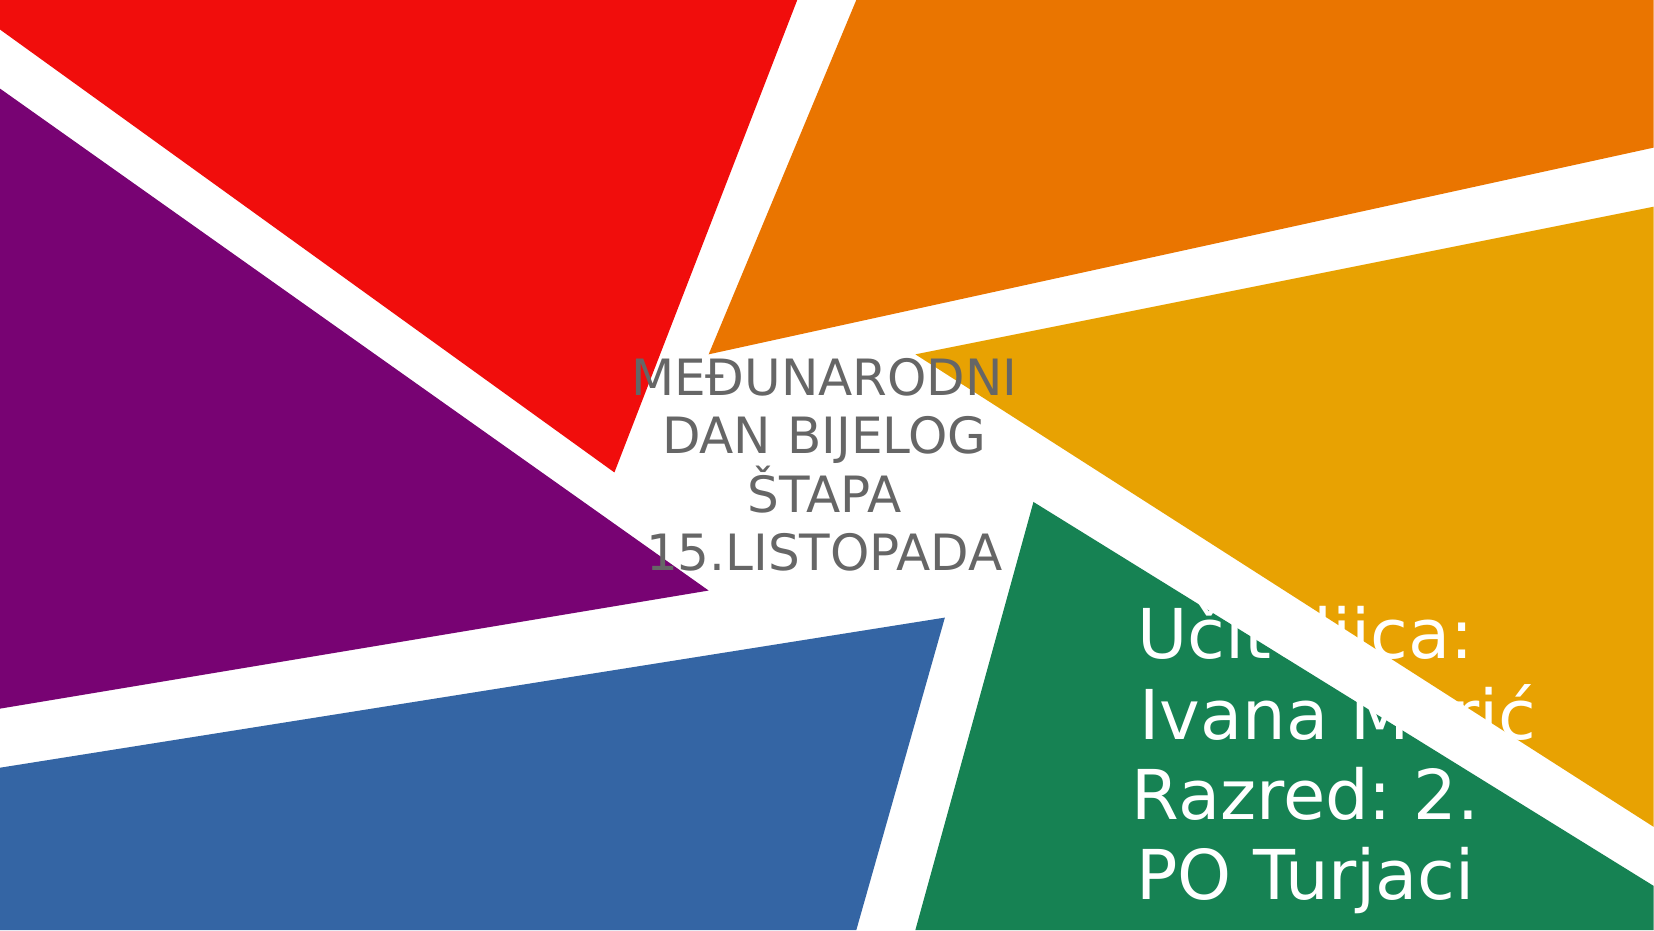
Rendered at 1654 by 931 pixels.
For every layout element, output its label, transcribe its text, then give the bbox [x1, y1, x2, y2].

title Učiteljica: Ivana Marić Razred: 2. PO Turjaci [974, 595, 1638, 916]
subtitle MEĐUNARODNI DAN BIJELOG ŠTAPA 15.LISTOPADA [614, 313, 1035, 618]
